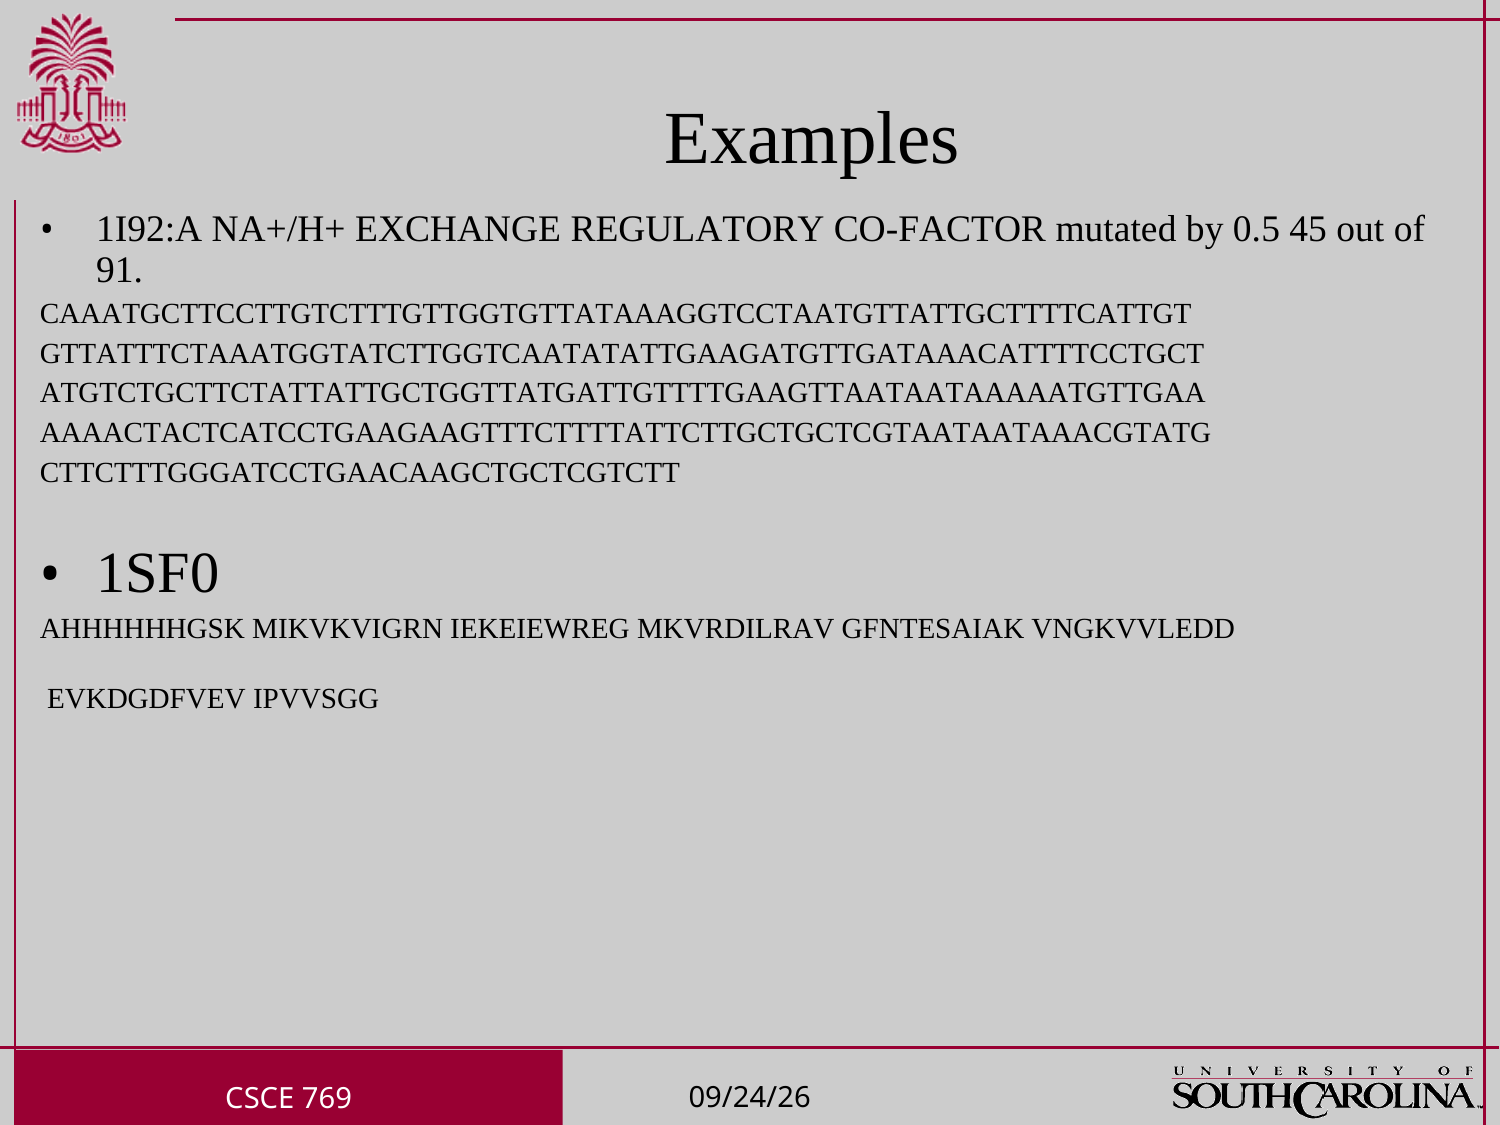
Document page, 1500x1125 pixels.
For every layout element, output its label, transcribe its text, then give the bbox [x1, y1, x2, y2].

list 1I92:A NA+/H+ EXCHANGE REGULATORY CO-FACTOR mutated by 0.5 45 out of 91. CAAATGCTTCCTTGTCTTTGTTGGTGTTATAAAGGTCCTAATGTTATTGCTTTTCATTGT GTTATTTCTAAATGGTATCTTGGTCAATATATTGAAGATGTTGATAAACATTTTCCTGCT ATGTCTGCTTCTATTATTGCTGGTTATGATTGTTTTGAAGTTAATAATAAAAATGTTGAA AAAACTACTCATCCTGAAGAAGTTTCTTTTATTCTTGCTGCTCGTAATAATAAACGTATG CTTCTTTGGGATCCTGAACAAGCTGCTCGTCTT 1SF0 AHHHHHHGSK MIKVKVIGRN IEKEIEWREG MKVRDILRAV GFNTESAIAK VNGKVVLEDD EVKDGDFVEV IPVVSGG [24, 200, 1476, 1028]
picture [12, 12, 131, 155]
picture [1162, 1049, 1483, 1125]
title Examples [174, 9, 1450, 188]
